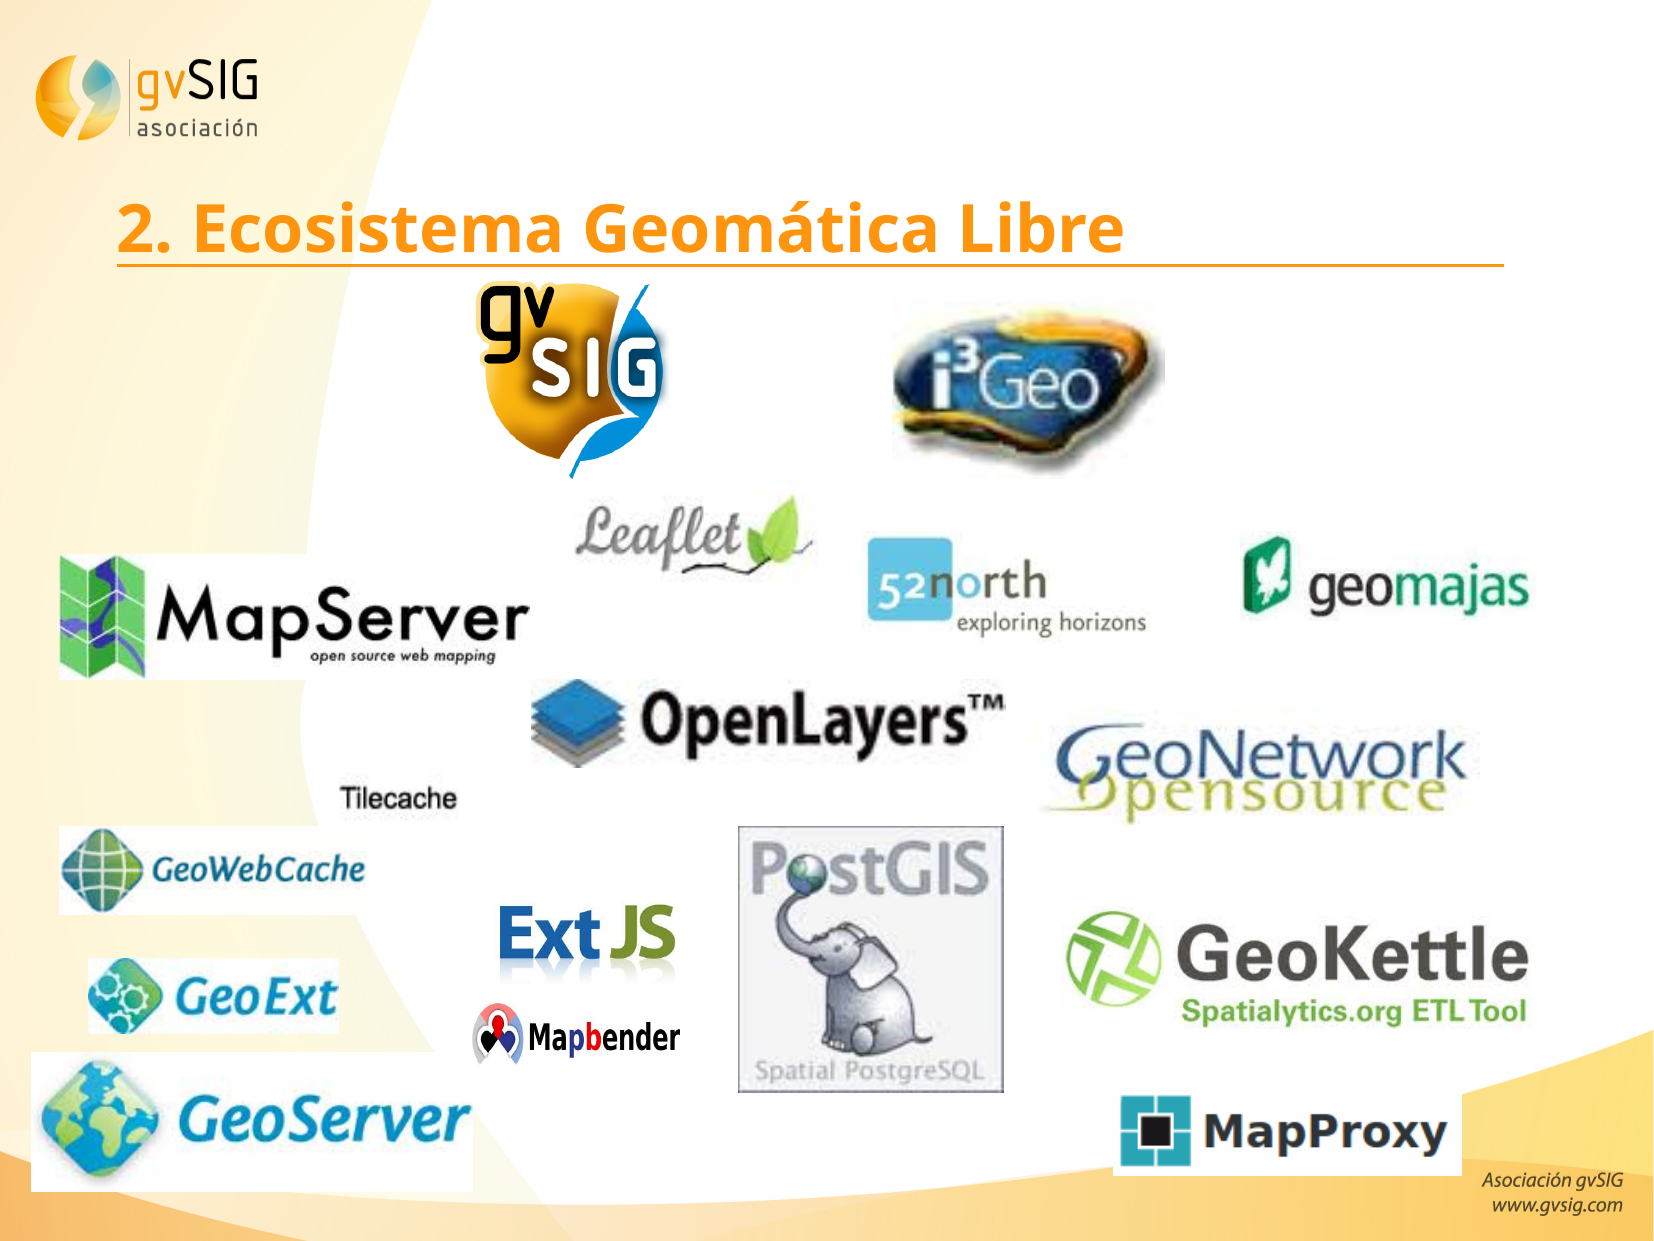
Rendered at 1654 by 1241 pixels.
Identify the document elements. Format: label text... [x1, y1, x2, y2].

title 2. Ecosistema Geomática Libre [116, 177, 1605, 276]
picture [0, 0, 1654, 1241]
